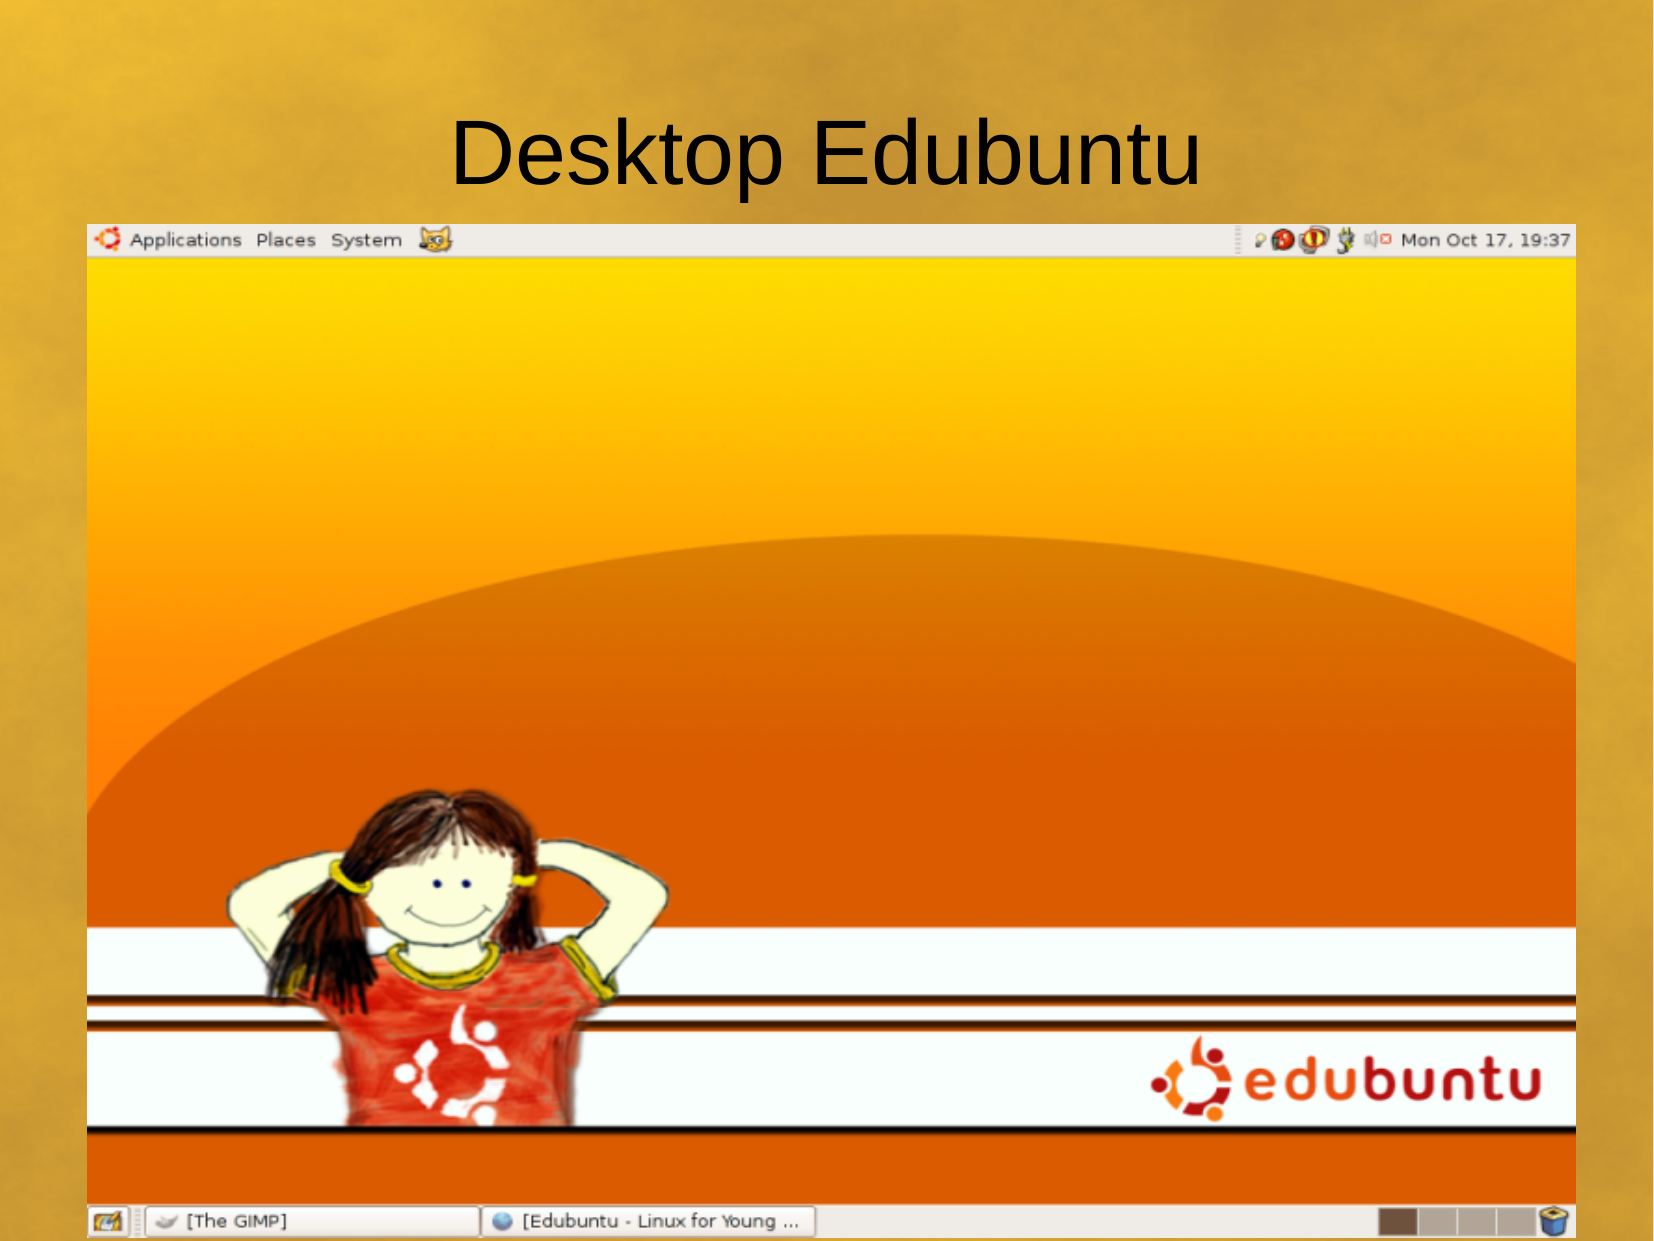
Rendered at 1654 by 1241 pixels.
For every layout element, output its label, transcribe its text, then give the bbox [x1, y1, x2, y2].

title Desktop Edubuntu [82, 49, 1571, 257]
picture [0, 0, 1654, 1241]
